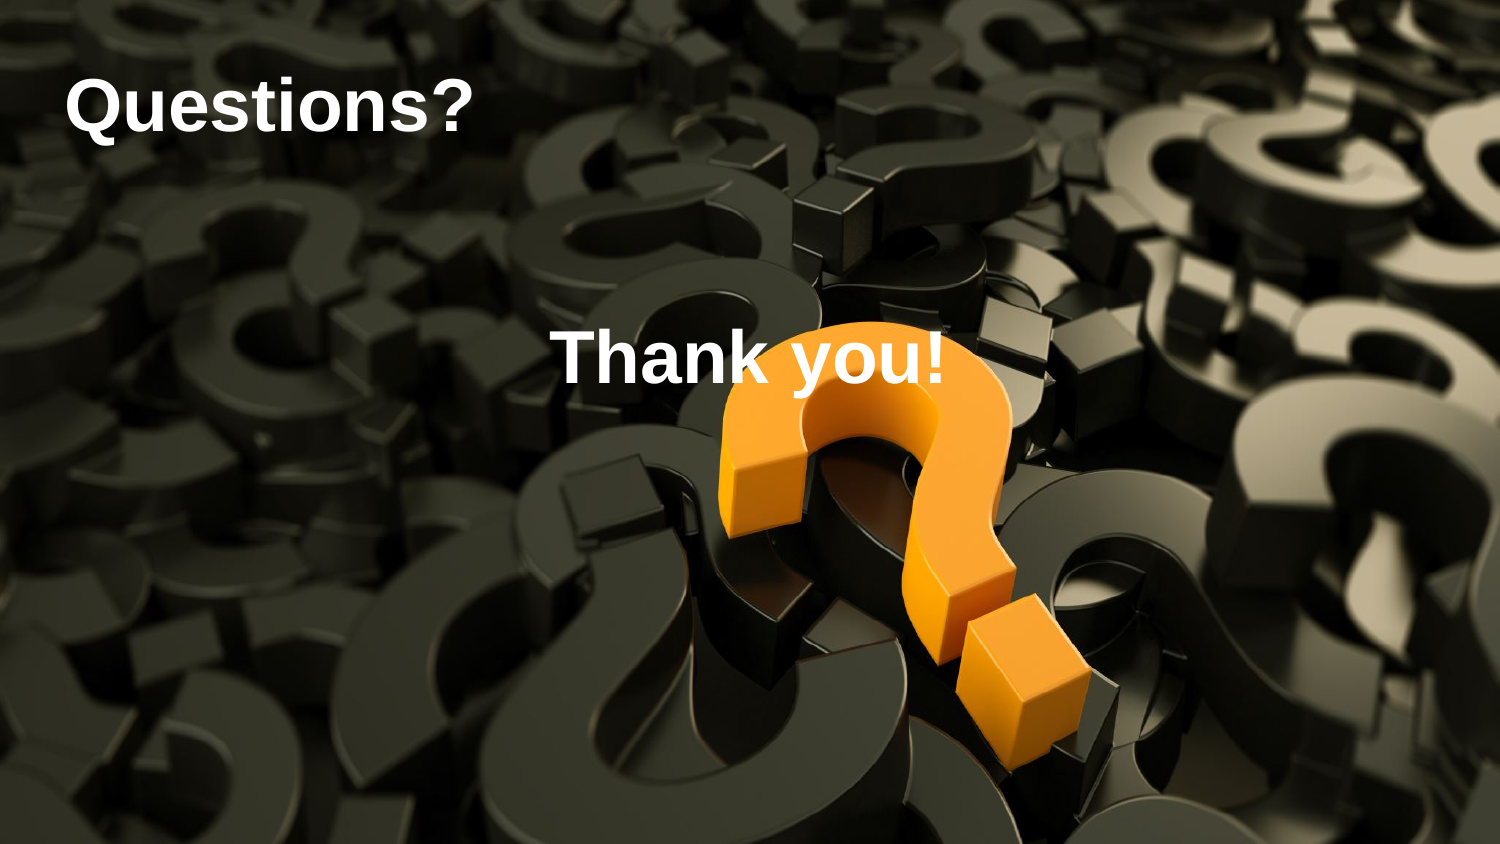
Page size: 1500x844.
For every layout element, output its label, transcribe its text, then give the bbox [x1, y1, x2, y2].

text_box Thank you! [534, 301, 1500, 407]
title Questions? [49, 48, 1431, 156]
picture [0, 0, 1500, 844]
